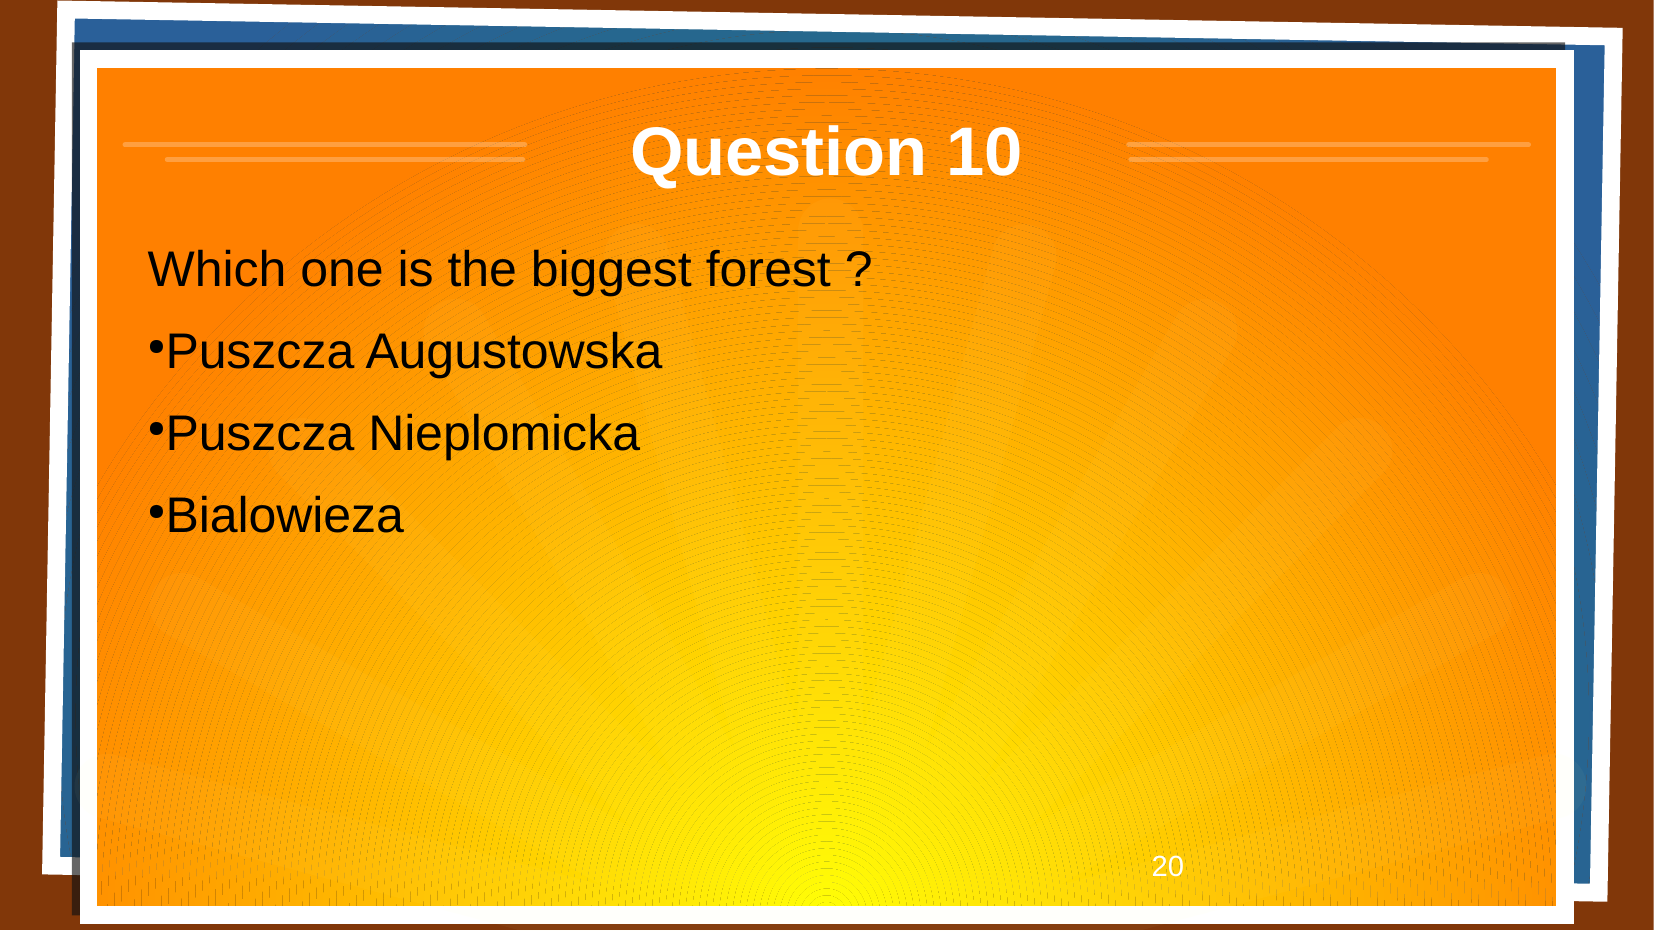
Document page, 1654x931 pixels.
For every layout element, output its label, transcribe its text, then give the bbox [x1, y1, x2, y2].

list Which one is the biggest forest ? Puszcza Augustowska Puszcza Nieplomicka Bialowieza [147, 236, 1506, 827]
title Question 10 [531, 73, 1123, 222]
text_box [1151, 847, 1506, 912]
